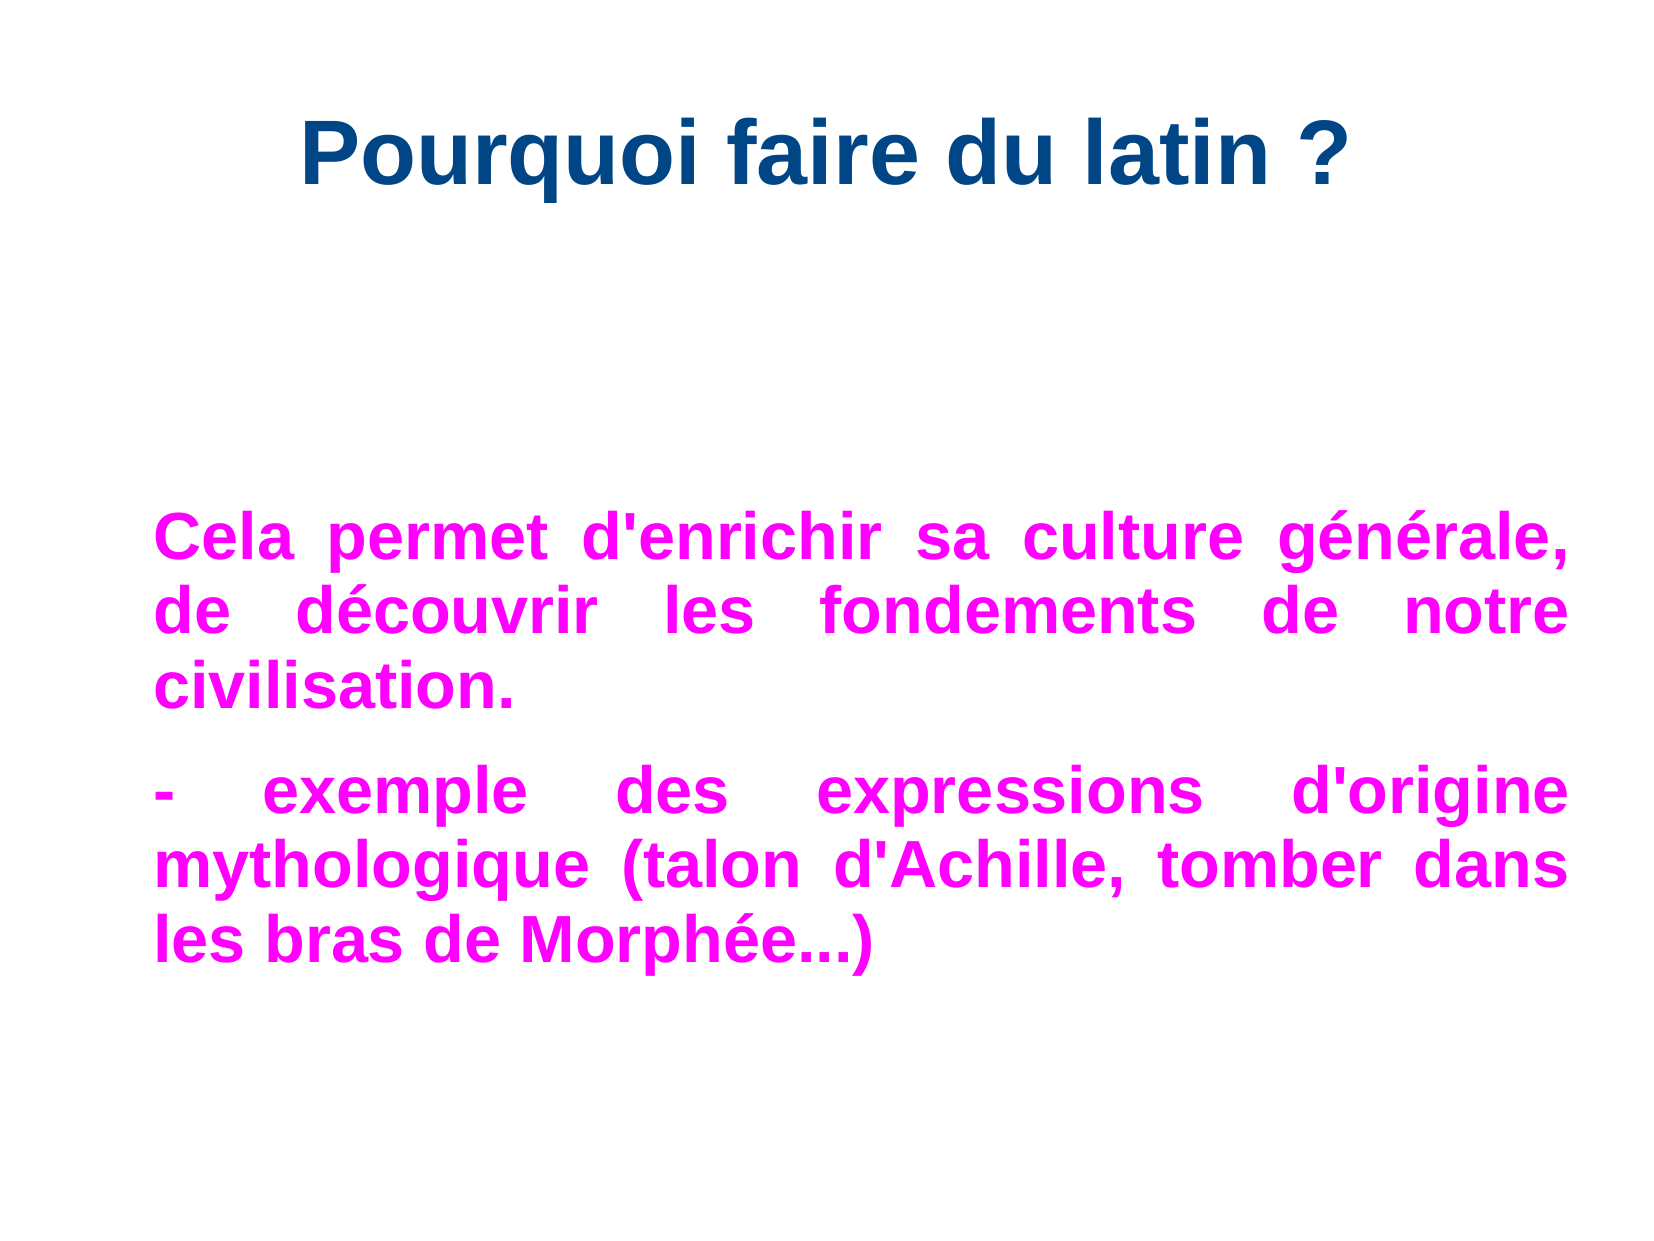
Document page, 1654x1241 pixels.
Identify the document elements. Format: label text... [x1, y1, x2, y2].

list Cela permet d'enrichir sa culture générale, de découvrir les fondements de notre civilisation. - exemple des expressions d'origine mythologique (talon d'Achille, tomber dans les bras de Morphée...) [82, 290, 1571, 1109]
title Pourquoi faire du latin ? [82, 49, 1571, 257]
